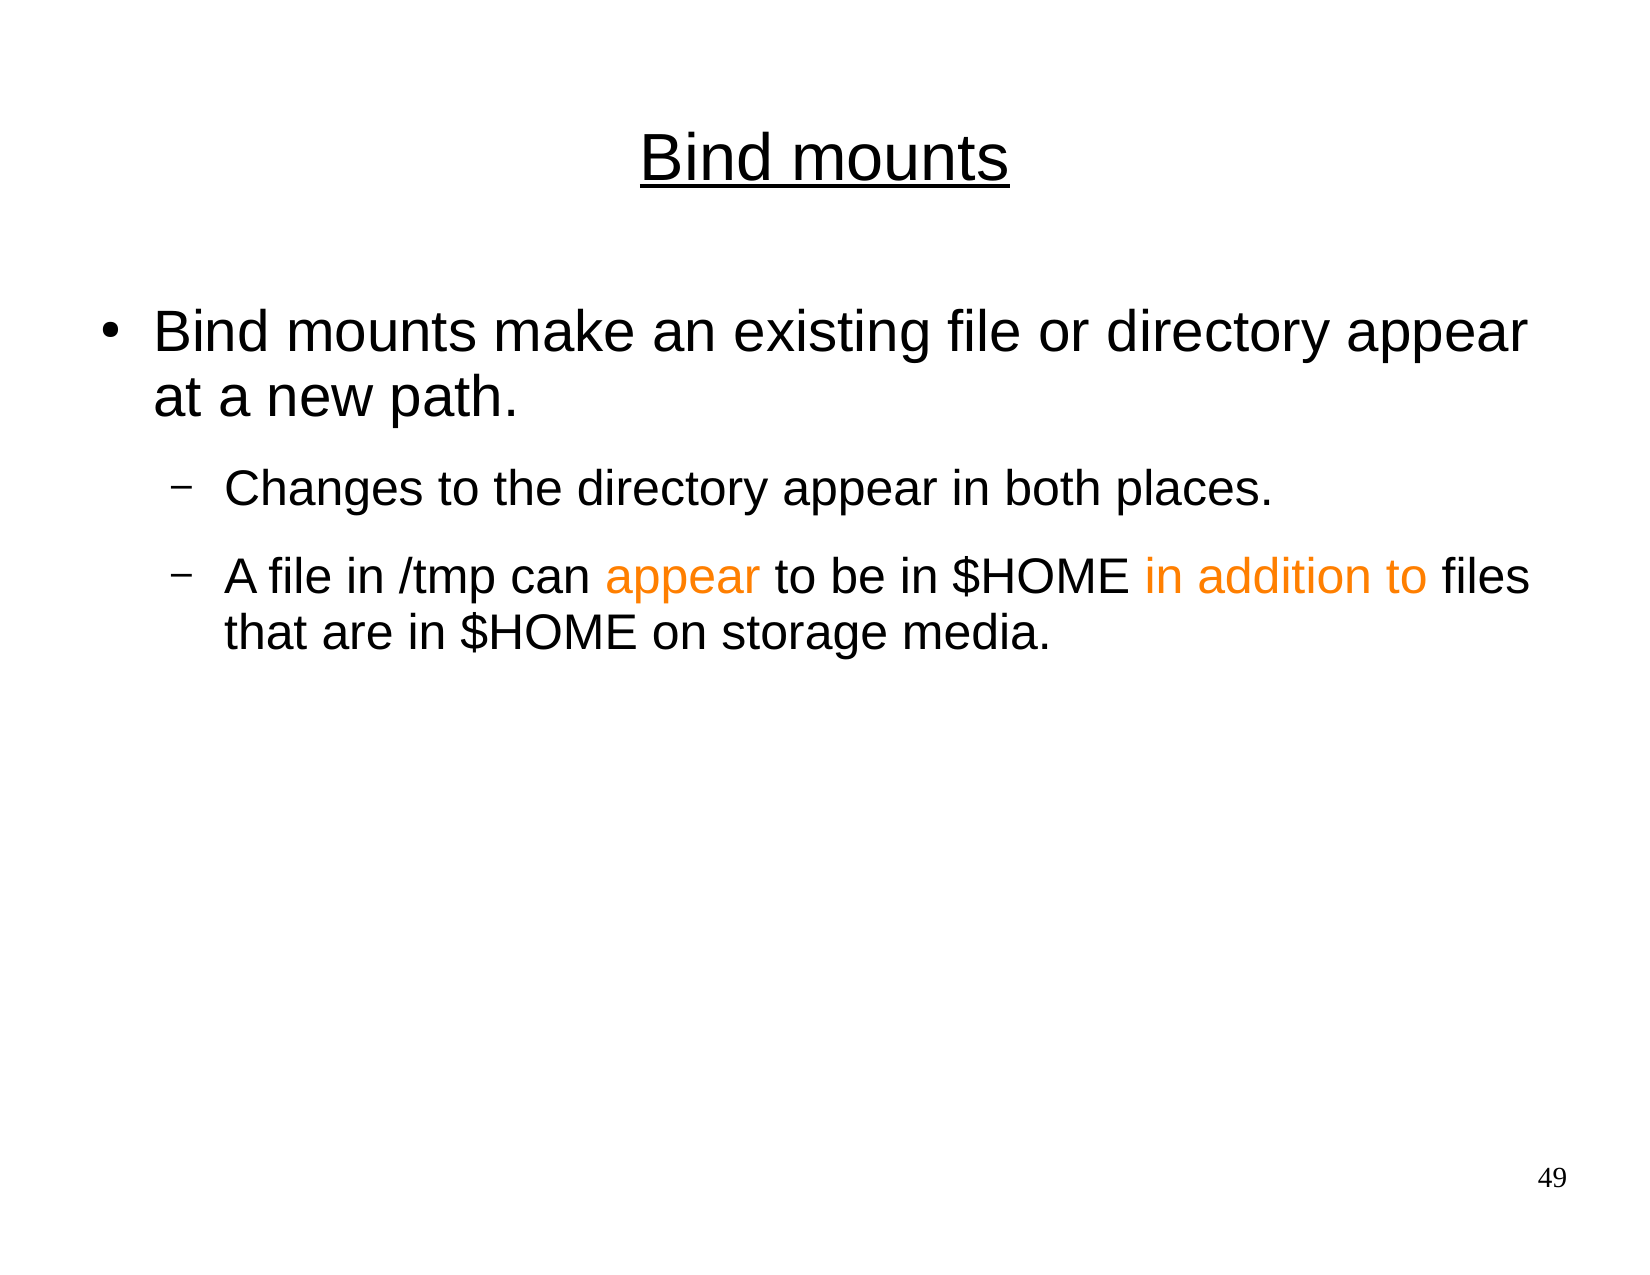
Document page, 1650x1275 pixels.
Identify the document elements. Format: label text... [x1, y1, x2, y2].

list Bind mounts make an existing file or directory appear at a new path. Changes to the directory appear in both places. A file in /tmp can appear to be in $HOME in addition to files that are in $HOME on storage media. [82, 298, 1568, 1038]
title Bind mounts [82, 50, 1568, 264]
